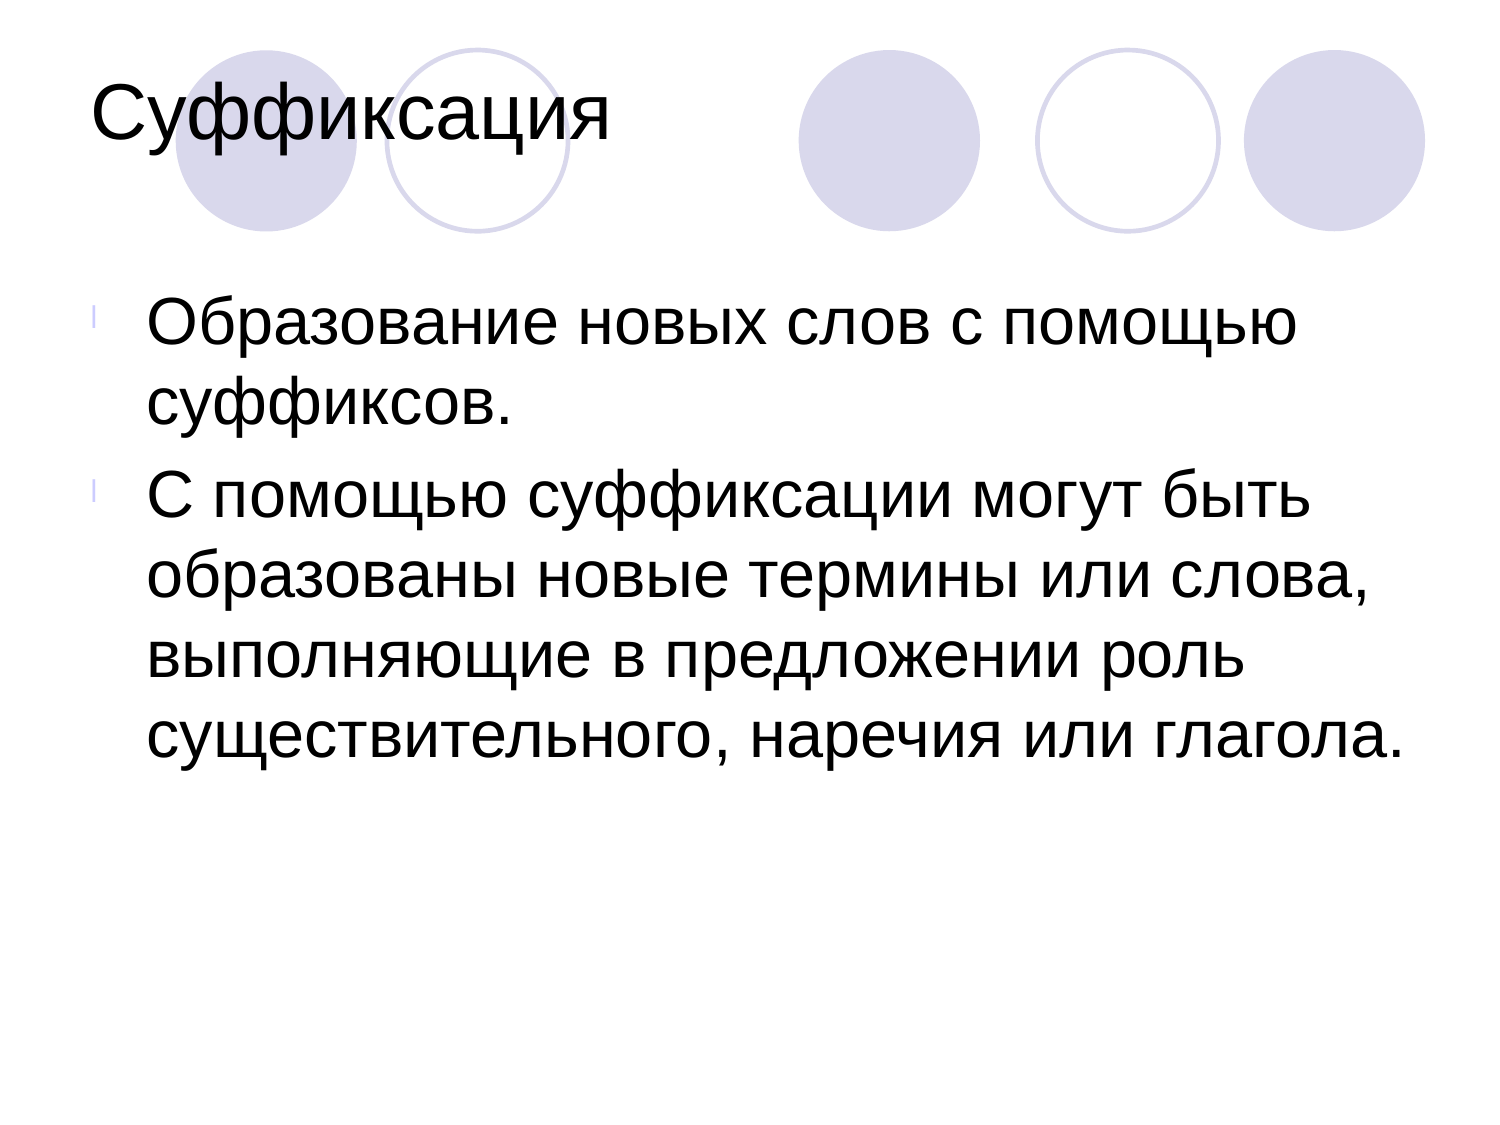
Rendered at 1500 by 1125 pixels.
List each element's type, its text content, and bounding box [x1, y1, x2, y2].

title Суффиксация [75, 45, 1425, 233]
list Образование новых слов с помощью суффиксов. С помощью суффиксации могут быть образованы новые термины или слова, выполняющие в предложении роль существительного, наречия или глагола. [75, 262, 1425, 1006]
